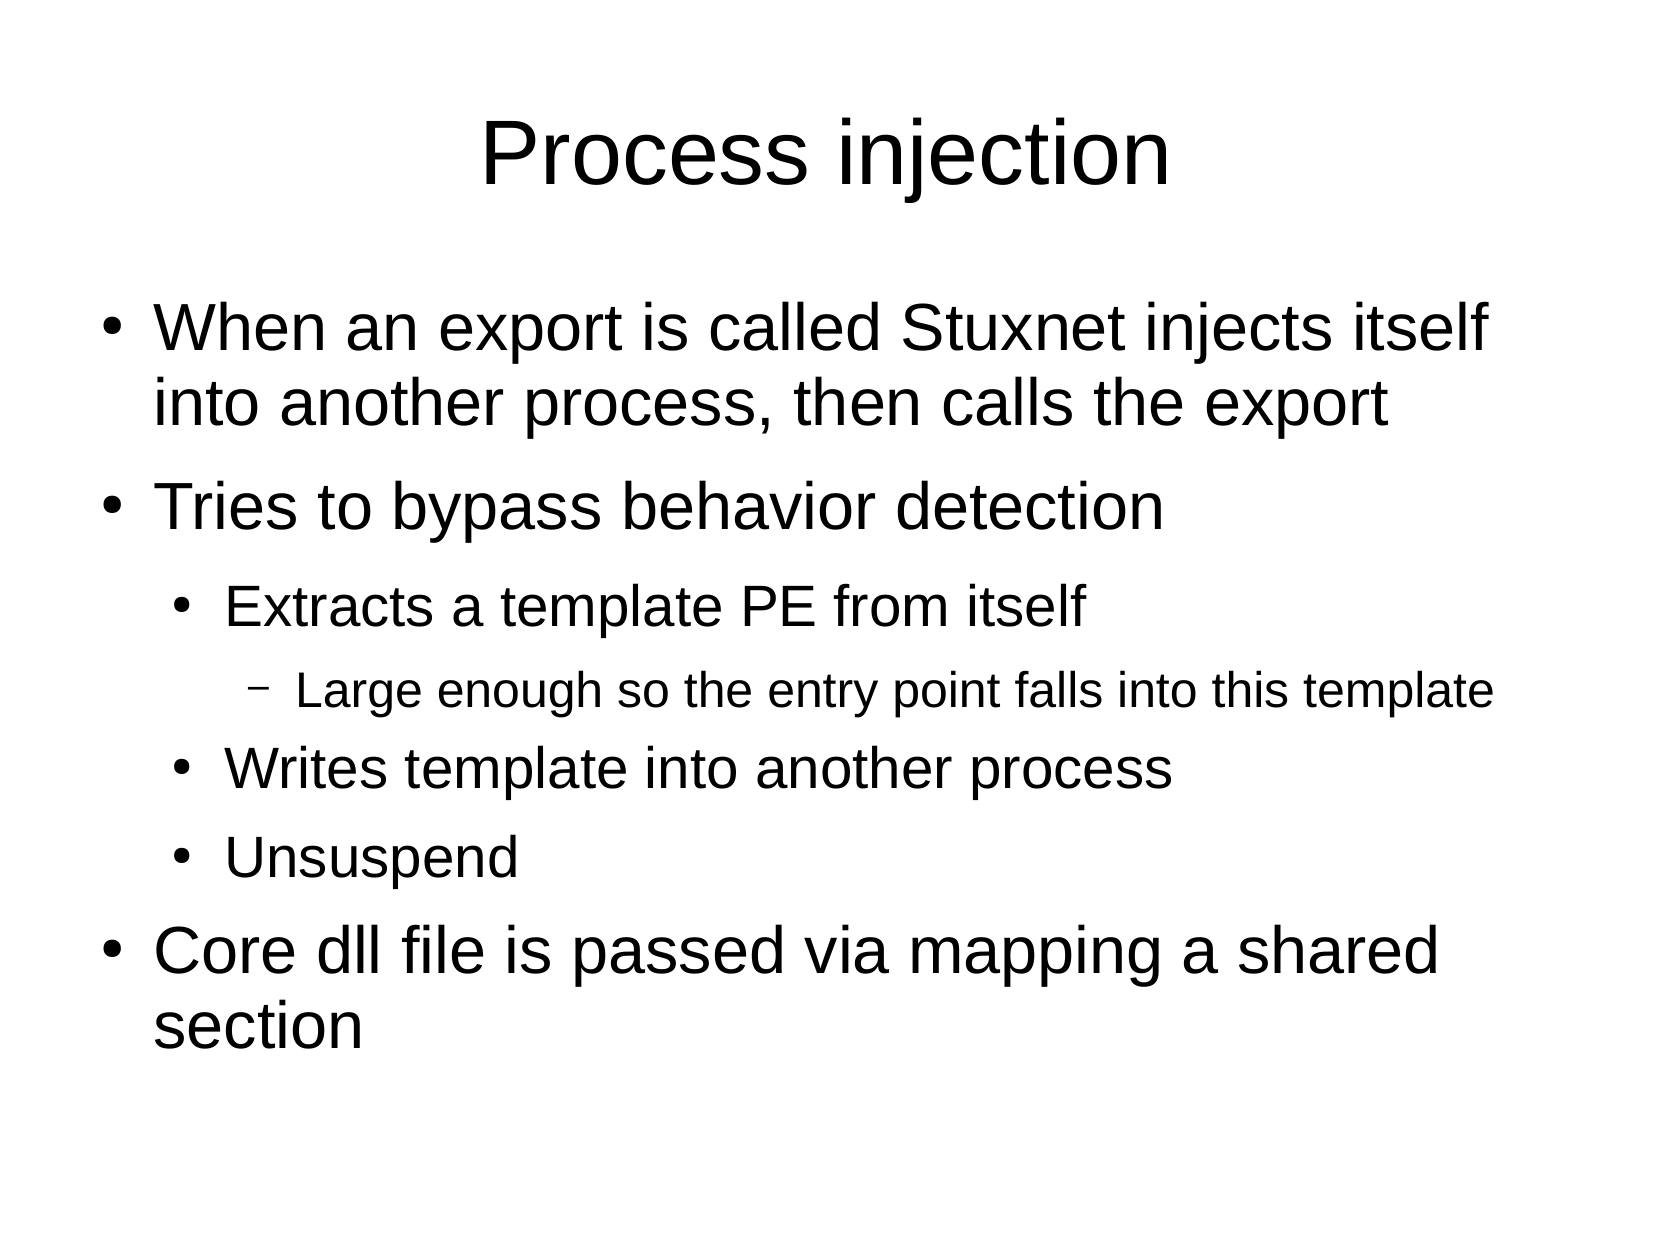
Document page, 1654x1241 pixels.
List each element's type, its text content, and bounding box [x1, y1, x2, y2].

title Process injection [82, 49, 1571, 257]
list When an export is called Stuxnet injects itself into another process, then calls the export Tries to bypass behavior detection Extracts a template PE from itself Large enough so the entry point falls into this template Writes template into another process Unsuspend Core dll file is passed via mapping a shared section [82, 290, 1571, 1109]
